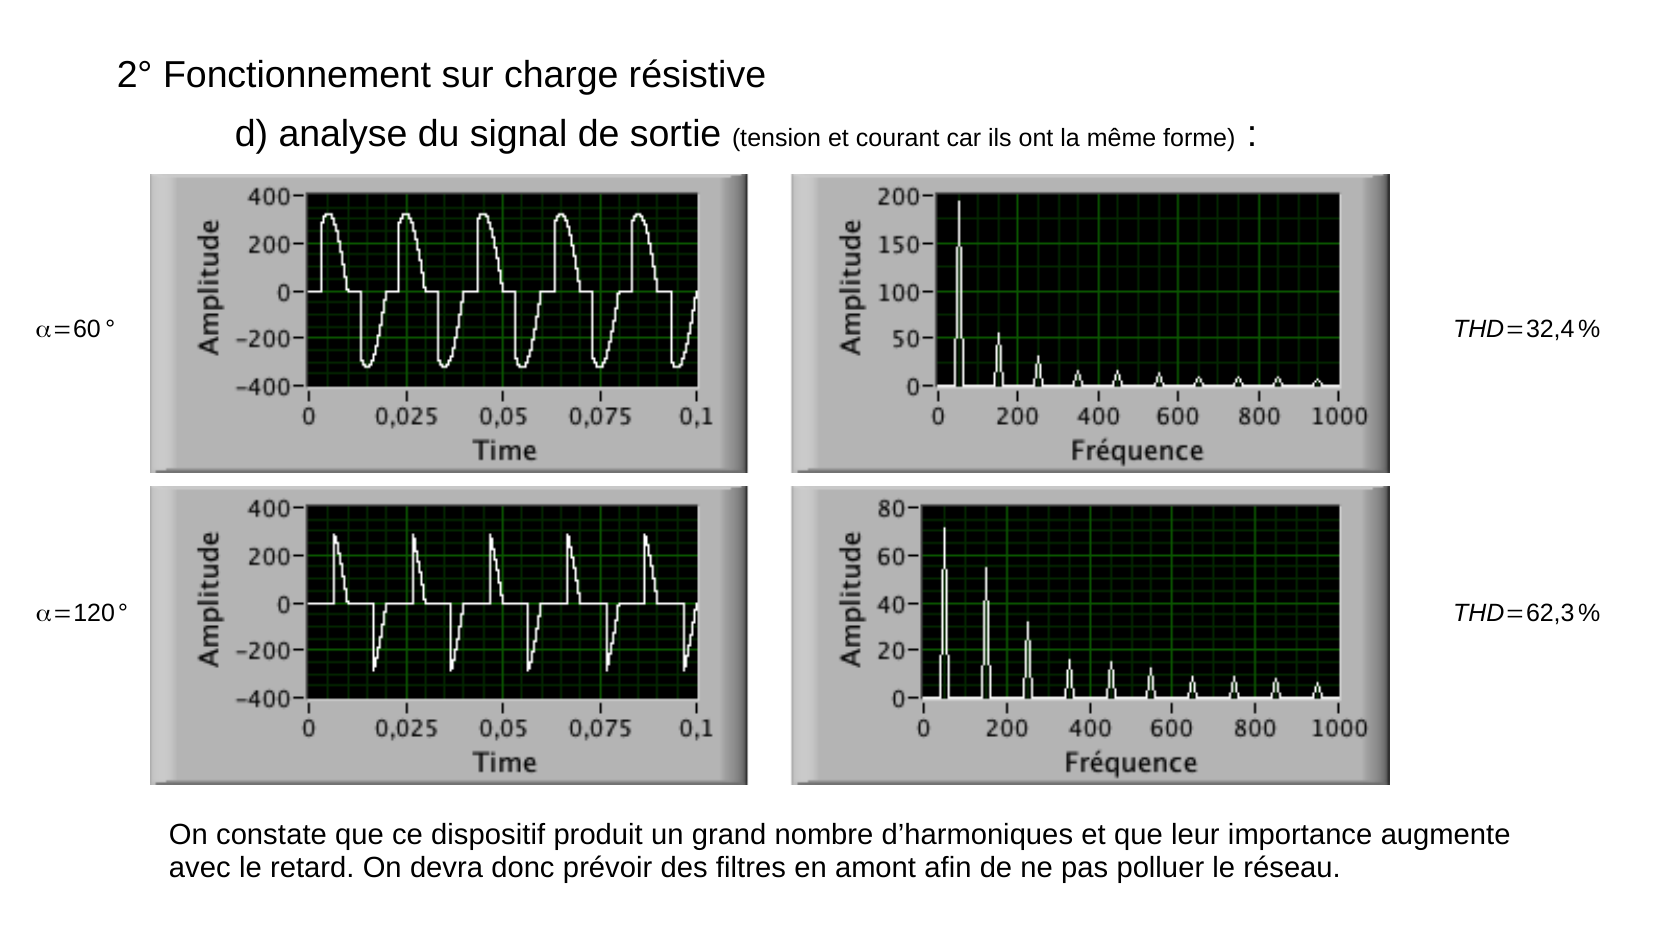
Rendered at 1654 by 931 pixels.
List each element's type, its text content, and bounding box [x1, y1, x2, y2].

chart [1446, 314, 1607, 343]
chart [29, 598, 136, 627]
text_box 2° Fonctionnement sur charge résistive [102, 45, 782, 103]
chart [1446, 598, 1607, 627]
text_box On constate que ce dispositif produit un grand nombre d’harmoniques et que leur importance augmente avec le retard. On devra donc prévoir des filtres en amont afin de ne pas polluer le réseau. [154, 810, 1557, 891]
picture [150, 486, 1390, 785]
chart [29, 314, 122, 343]
text_box d) analyse du signal de sortie (tension et courant car ils ont la même forme) : [220, 104, 1273, 162]
picture [150, 174, 1390, 473]
